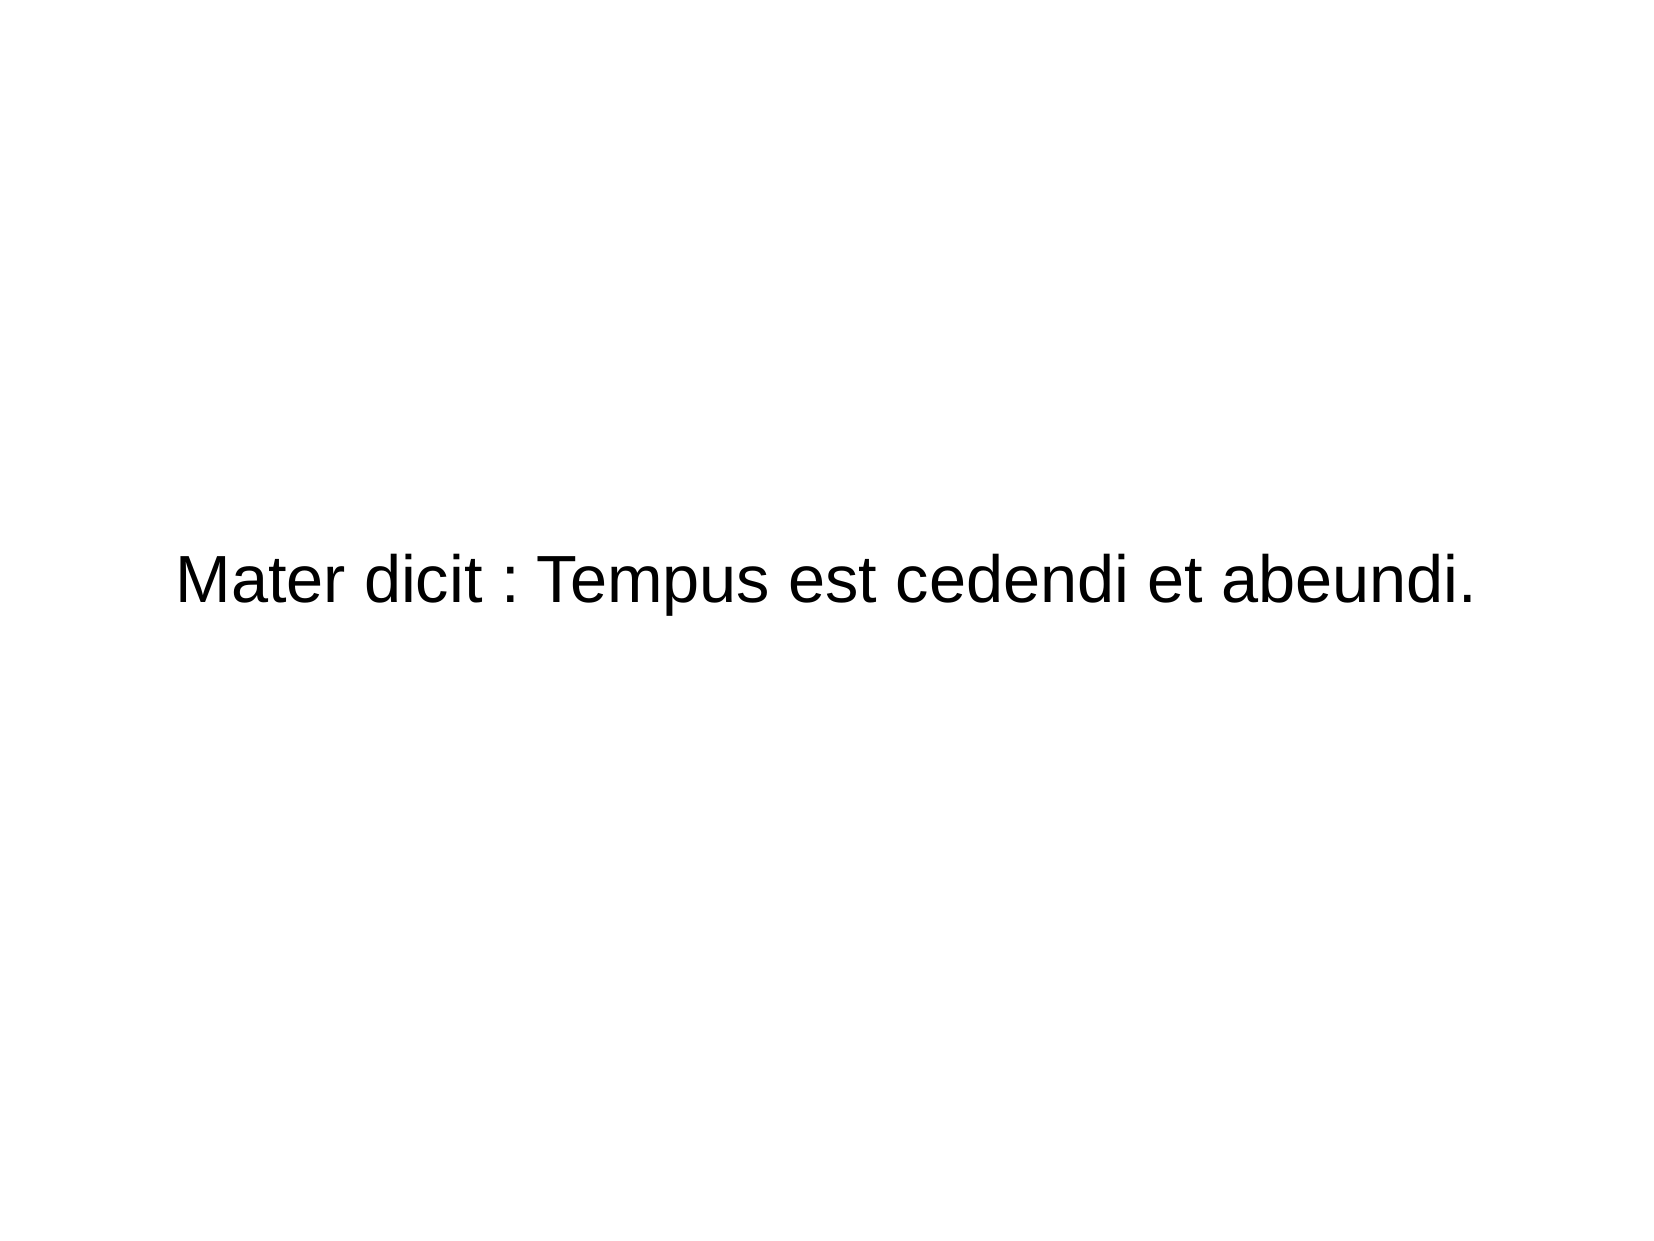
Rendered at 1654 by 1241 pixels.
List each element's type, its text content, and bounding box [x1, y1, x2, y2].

subtitle Mater dicit : Tempus est cedendi et abeundi. [82, 56, 1571, 1102]
